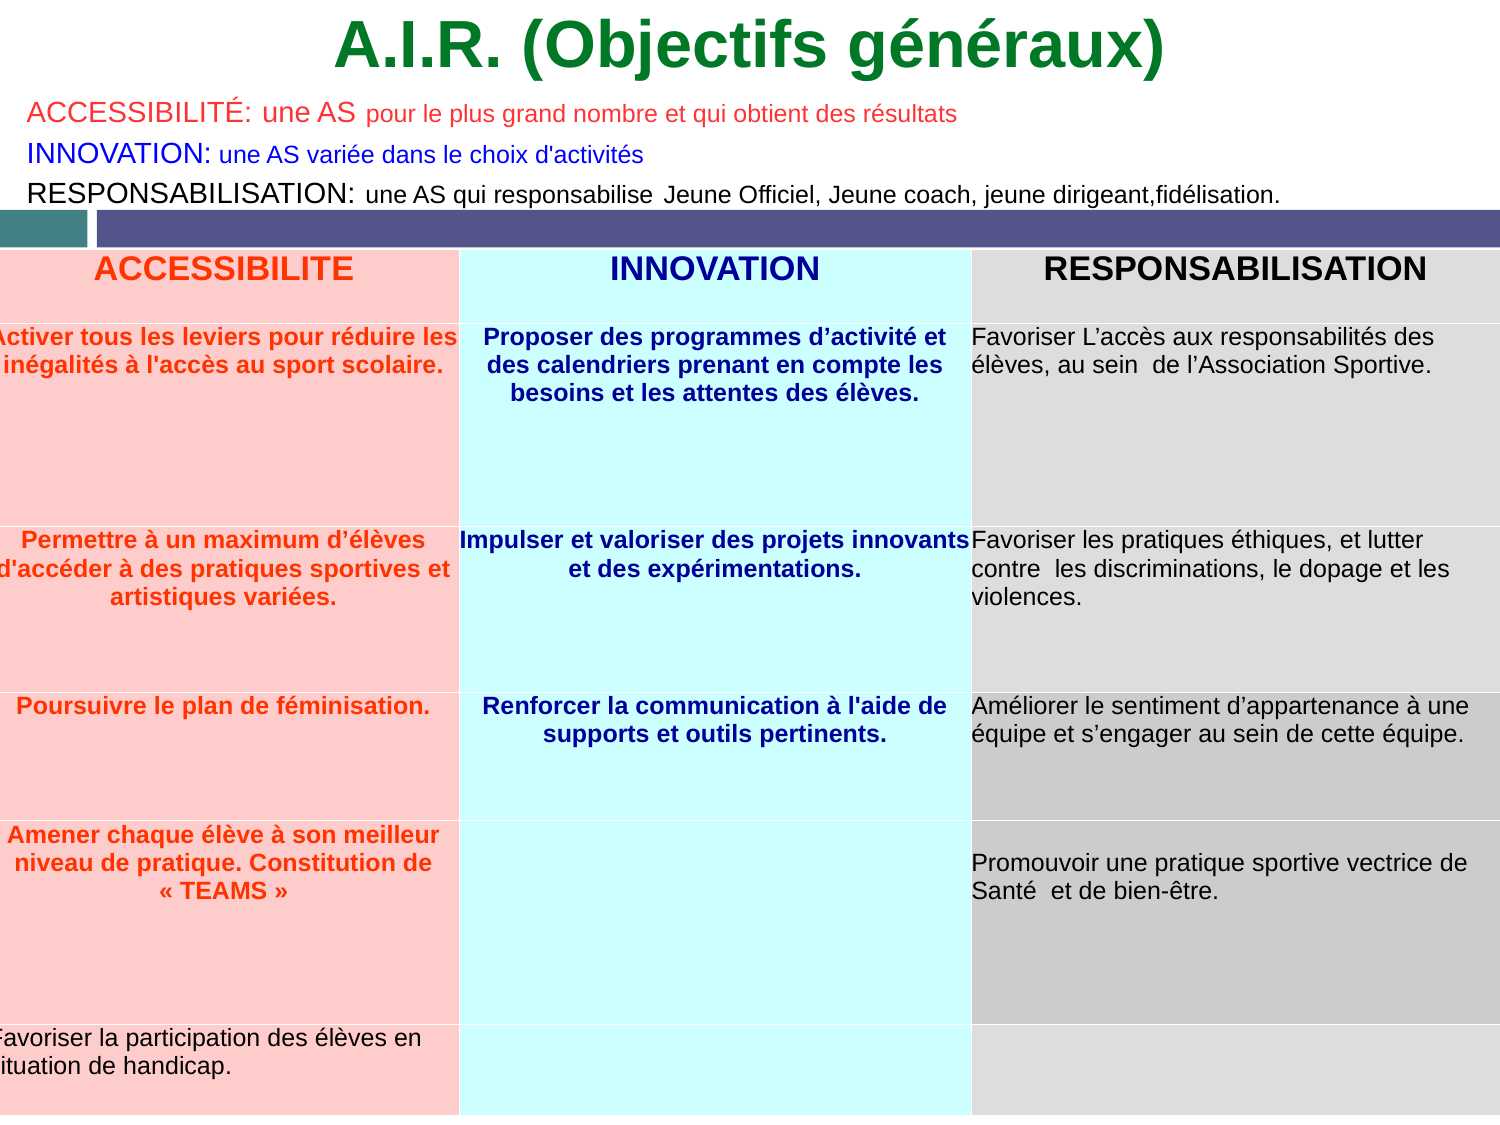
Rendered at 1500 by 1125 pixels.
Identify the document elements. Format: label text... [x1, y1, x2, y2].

table_cell Permettre à un maximum d’élèves d'accéder à des pratiques sportives et artistiques variées. [0, 527, 459, 692]
text_box INNOVATION: une AS variée dans le choix d'activités [11, 129, 1457, 216]
table_cell Favoriser les pratiques éthiques, et lutter contre les discriminations, le dopage et les violences. [972, 527, 1500, 692]
table_cell Proposer des programmes d’activité et des calendriers prenant en compte les besoins et les attentes des élèves. [460, 324, 971, 526]
text_box ACCESSIBILITÉ: une AS pour le plus grand nombre et qui obtient des résultats [11, 103, 1448, 129]
text_box A.I.R. (Objectifs généraux) [0, 0, 1500, 103]
table_cell [460, 821, 971, 1024]
text_box RESPONSABILISATION: une AS qui responsabilise Jeune Officiel, Jeune coach, jeune dirigeant,fidélisation. [11, 165, 1425, 250]
table_header INNOVATION [460, 250, 971, 323]
table_cell Améliorer le sentiment d’appartenance à une équipe et s’engager au sein de cette équipe. [972, 693, 1500, 820]
table_header RESPONSABILISATION [972, 250, 1500, 323]
table_cell [460, 1025, 971, 1115]
table_cell Favoriser L’accès aux responsabilités des élèves, au sein de l’Association Sportive. [972, 324, 1500, 526]
table_cell Renforcer la communication à l'aide de supports et outils pertinents. [460, 693, 971, 820]
table_cell Impulser et valoriser des projets innovants et des expérimentations. [460, 527, 971, 692]
table_cell [972, 1025, 1500, 1115]
table_cell Activer tous les leviers pour réduire les inégalités à l'accès au sport scolaire. [0, 324, 459, 526]
title [0, 328, 5, 339]
table_header ACCESSIBILITE [0, 250, 459, 323]
table_cell Promouvoir une pratique sportive vectrice de Santé et de bien-être. [972, 821, 1500, 1024]
table_cell Amener chaque élève à son meilleur niveau de pratique. Constitution de « TEAMS » [0, 821, 459, 1024]
table_cell Poursuivre le plan de féminisation. [0, 693, 459, 820]
table_cell Favoriser la participation des élèves en situation de handicap. [0, 1025, 459, 1115]
